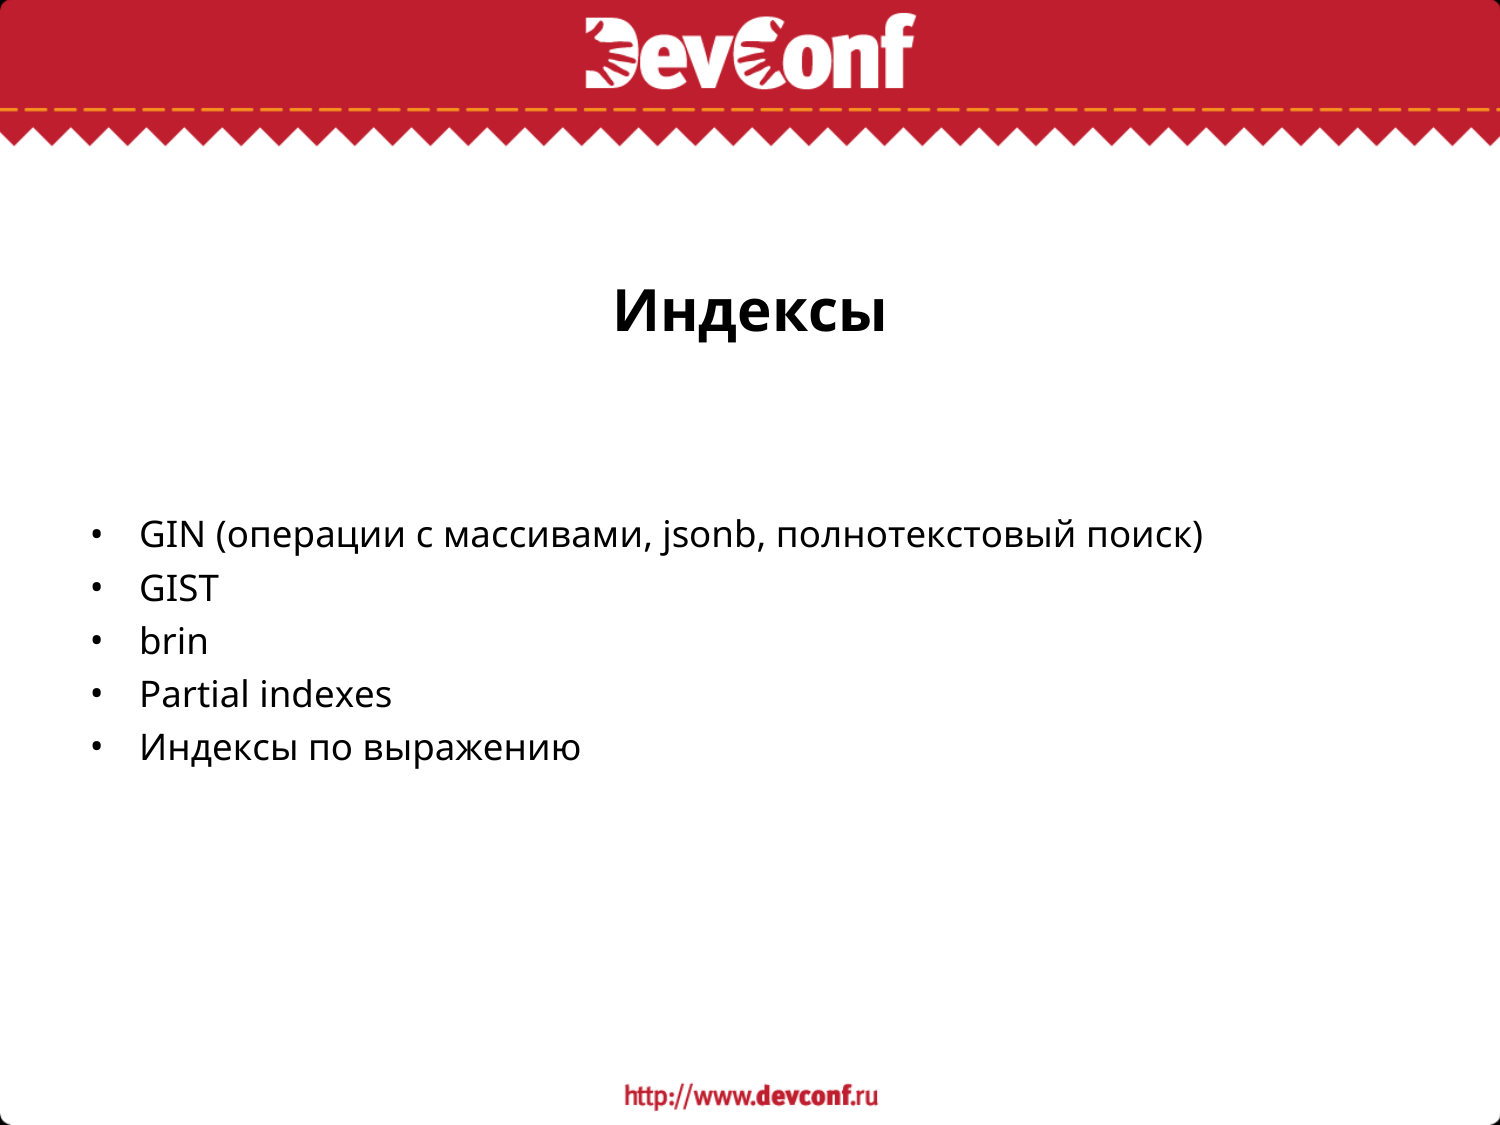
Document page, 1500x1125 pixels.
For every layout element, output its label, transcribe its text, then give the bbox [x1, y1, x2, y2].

title Индексы [75, 219, 1426, 398]
list GIN (операции с массивами, jsonb, полнотекстовый поиск) GIST brin Partial indexes Индексы по выражению [75, 444, 1426, 965]
picture [0, 0, 1500, 1125]
